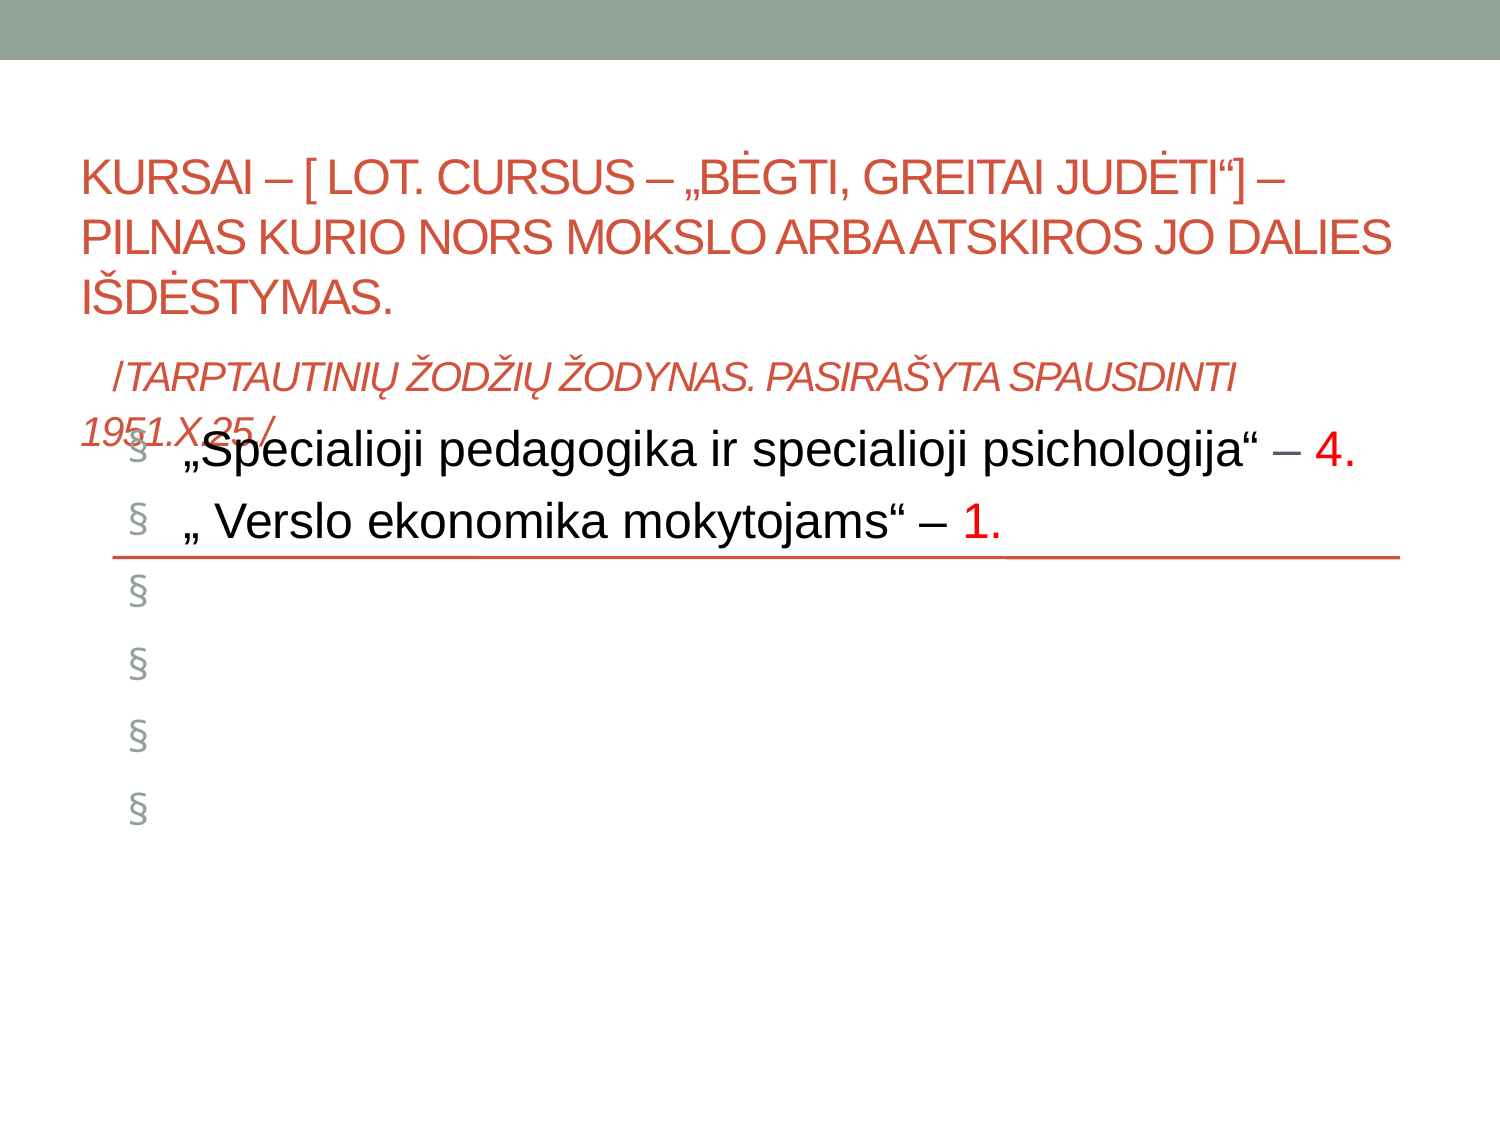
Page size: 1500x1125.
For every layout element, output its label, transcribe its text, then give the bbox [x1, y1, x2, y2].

subtitle „Specialioji pedagogika ir specialioji psichologija“ – 4. „ Verslo ekonomika mokytojams“ – 1. [112, 408, 1436, 863]
title KURSAI – [ LOT. CURSUS – „BĖGTI, GREITAI JUDĖTI“] – pilnas kurio nors mokslo arba atskiros jo dalies išdėstymas. /TARPTAUTINIŲ ŽODŽIŲ ŽODYNAS. PASIRAŠYTA SPAUSDINTI 1951.X.25./ [64, 137, 1447, 398]
